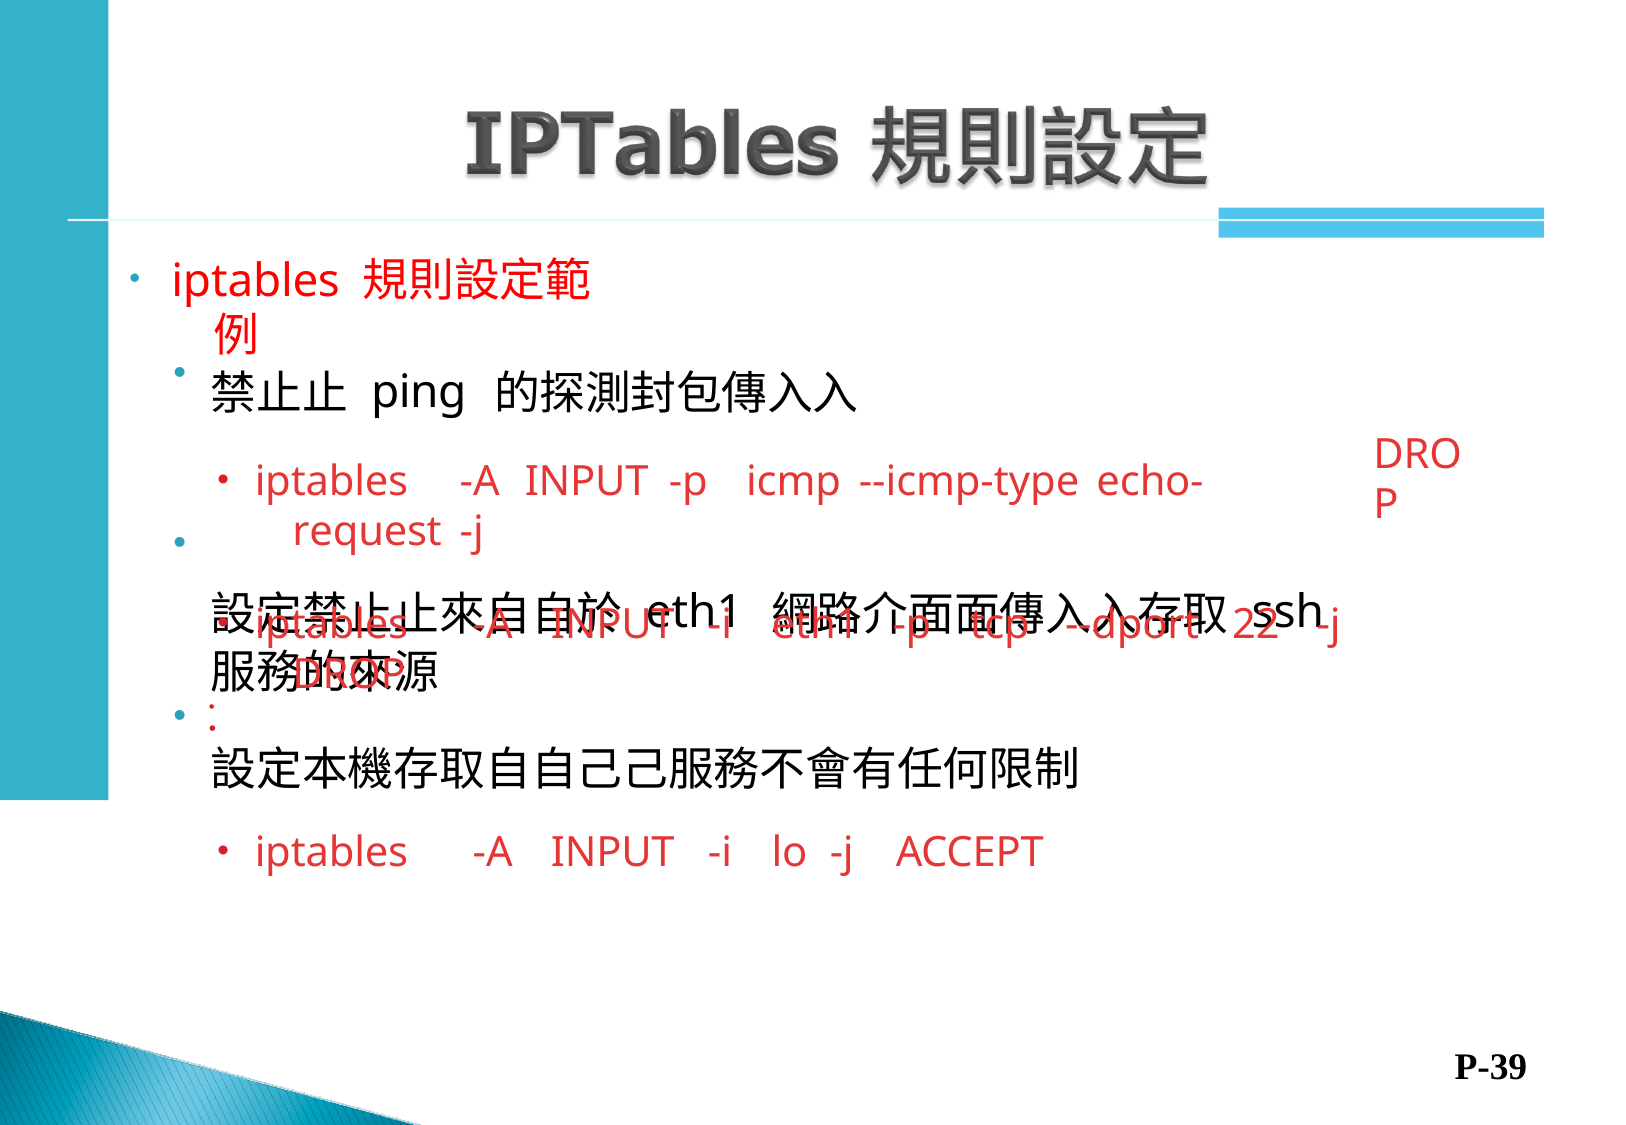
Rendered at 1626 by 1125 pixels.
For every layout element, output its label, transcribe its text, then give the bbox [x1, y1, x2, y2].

text_box iptables 規則設定範例 [125, 250, 614, 308]
text_box 禁⽌止 ping 的探測封包傳⼊入 iptables -A INPUT -p icmp --icmp-type echo-request -j 設定禁⽌止來⾃自於 eth1 網路介⾯面傳⼊入存取 ssh 服務的來源 [208, 341, 1350, 567]
text_box • [171, 347, 189, 394]
text_box iptables -A INPUT -i eth1 -p tcp --dport 22 -j DROP 設定本機存取⾃自⼰己服務不會有任何限制 iptables -A INPUT -i lo -j ACCEPT [208, 597, 1437, 822]
text_box P-16 [1452, 1042, 1532, 1090]
text_box • [171, 518, 189, 565]
text_box [453, 81, 1218, 203]
text_box DROP [1371, 426, 1483, 478]
text_box • [171, 691, 189, 738]
